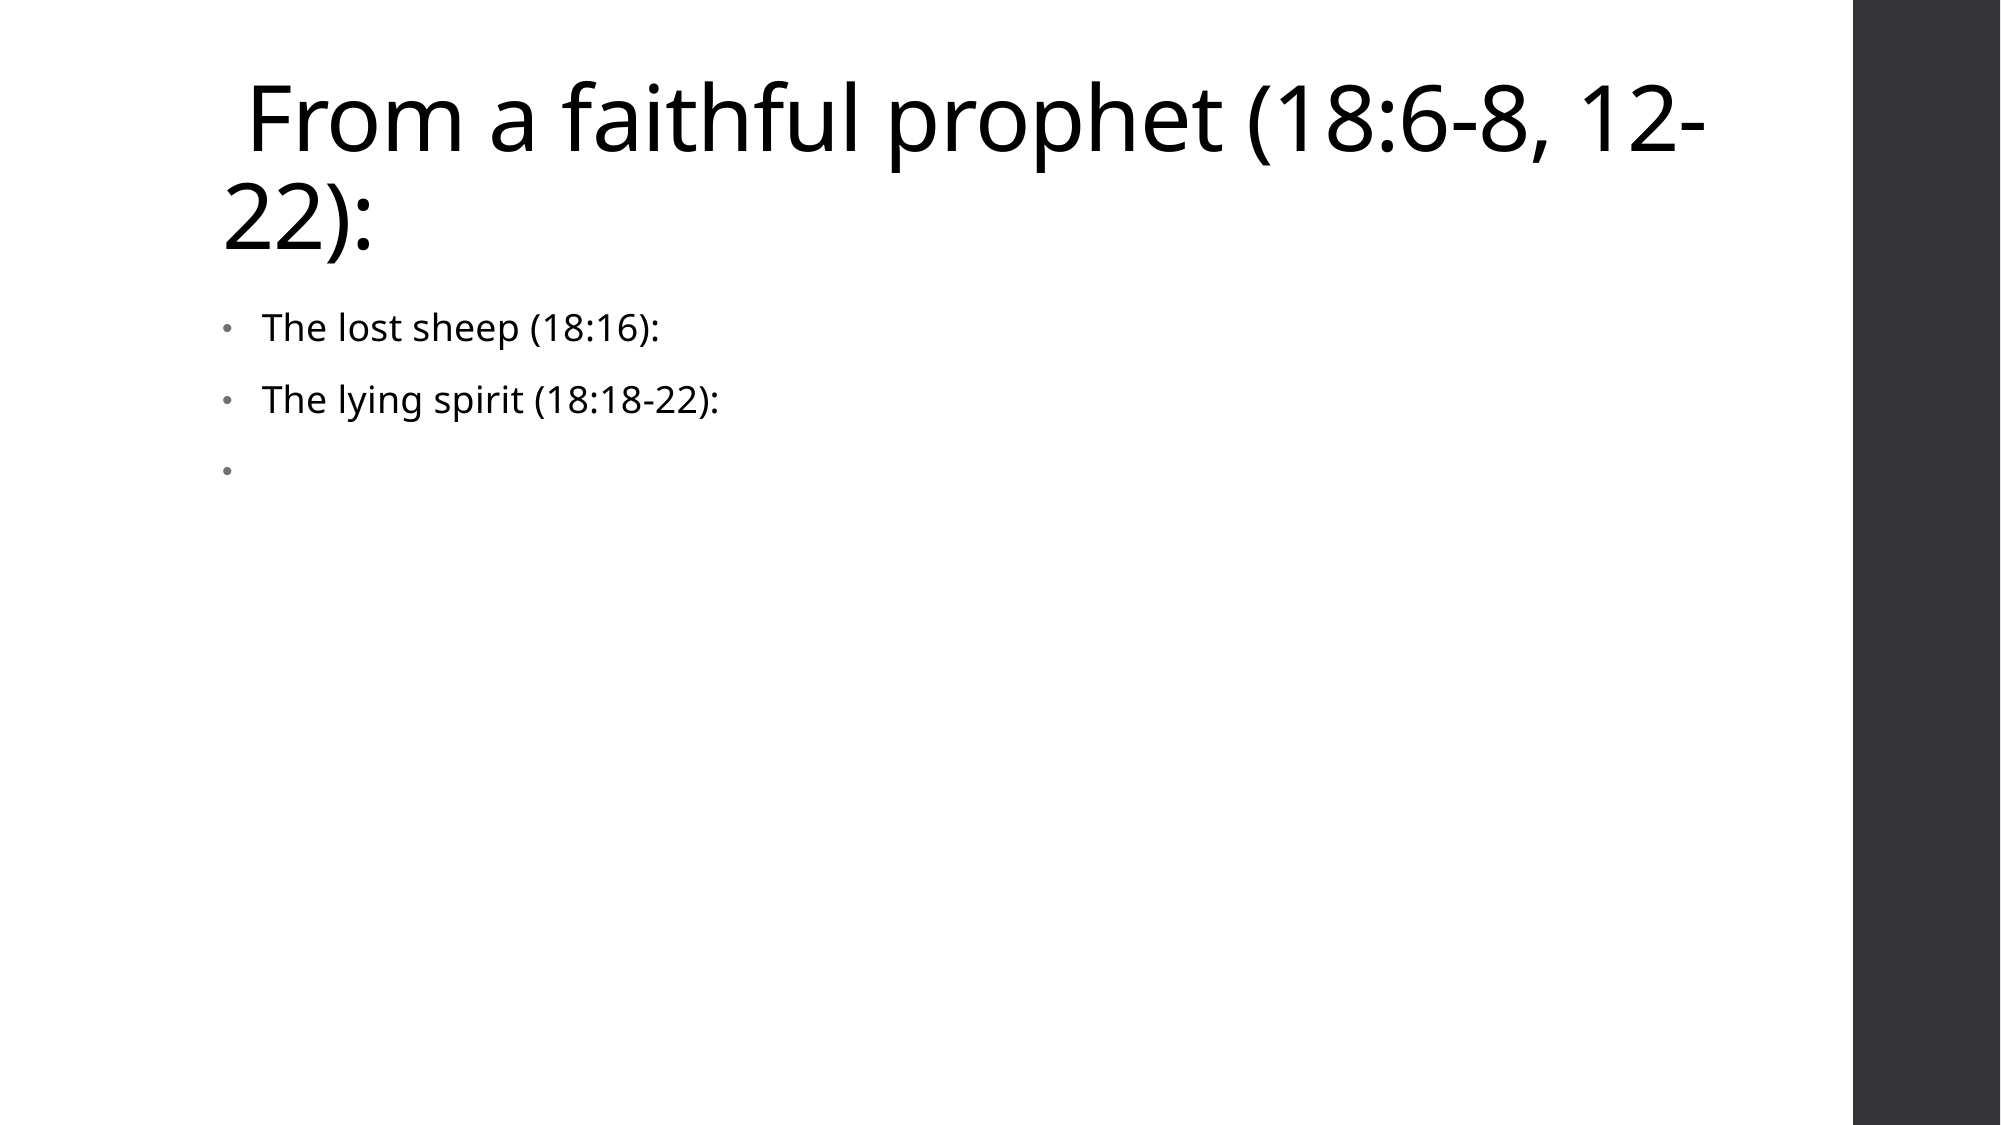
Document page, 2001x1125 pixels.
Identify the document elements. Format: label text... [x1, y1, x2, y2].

list The lost sheep (18:16): The lying spirit (18:18-22): [206, 299, 1617, 1014]
title From a faithful prophet (18:6-8, 12-22): [206, 60, 1797, 278]
